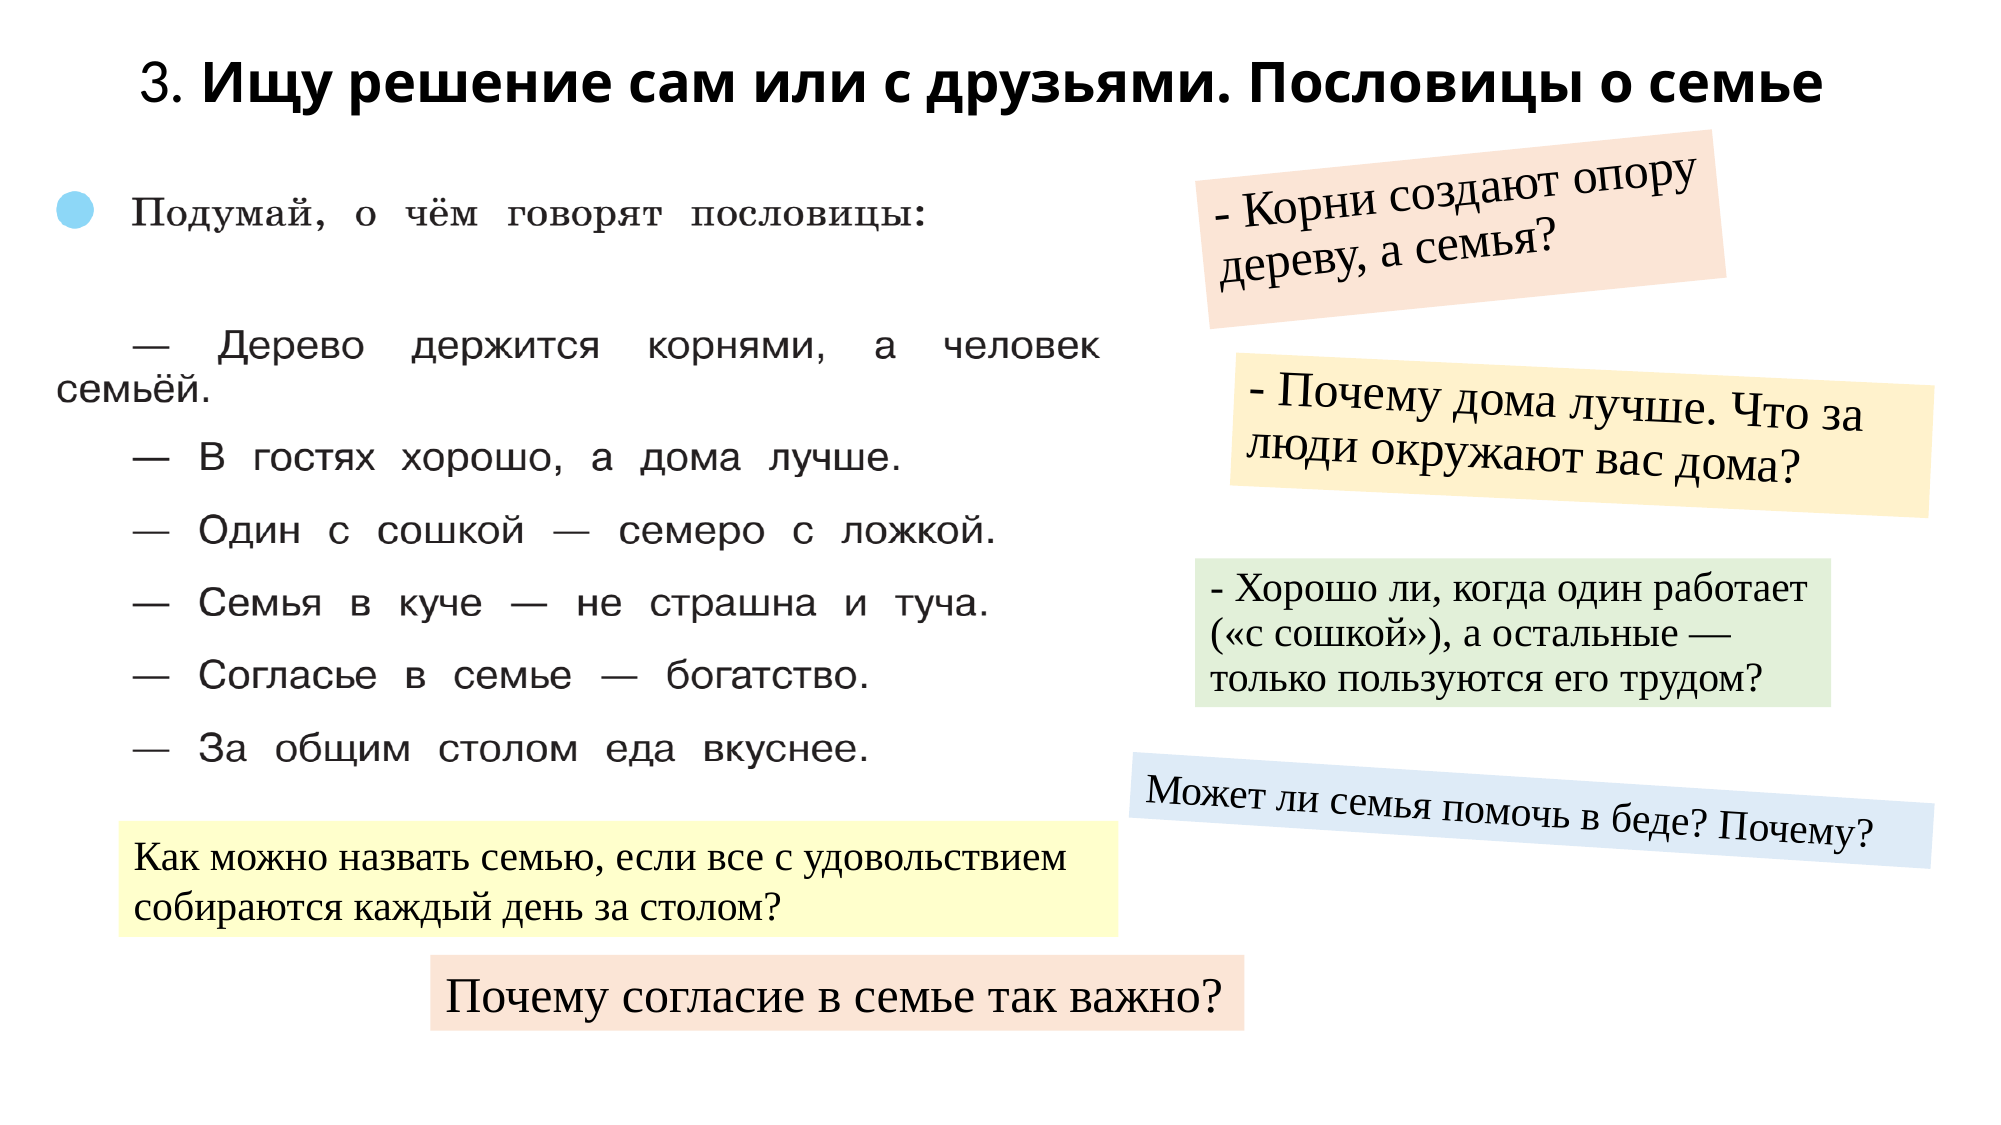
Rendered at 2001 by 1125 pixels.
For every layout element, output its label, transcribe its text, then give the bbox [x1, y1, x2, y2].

picture [34, 170, 1119, 783]
text_box - Корни создают опору дереву, а семья? [1195, 129, 1727, 330]
text_box - Хорошо ли, когда один работает («с сошкой»), а остальные — только пользуются его трудом? [1195, 558, 1832, 708]
text_box Почему согласие в семье так важно? [430, 954, 1245, 1031]
title 3. Ищу решение сам или с друзьями. Пословицы о семье [123, 38, 1849, 125]
text_box Как можно назвать семью, если все с удовольствием собираются каждый день за столом? [118, 820, 1119, 937]
text_box Может ли семья помочь в беде? Почему? [1128, 752, 1935, 869]
list - Почему дома лучше. Что за люди окружают вас дома? [1229, 352, 1935, 519]
